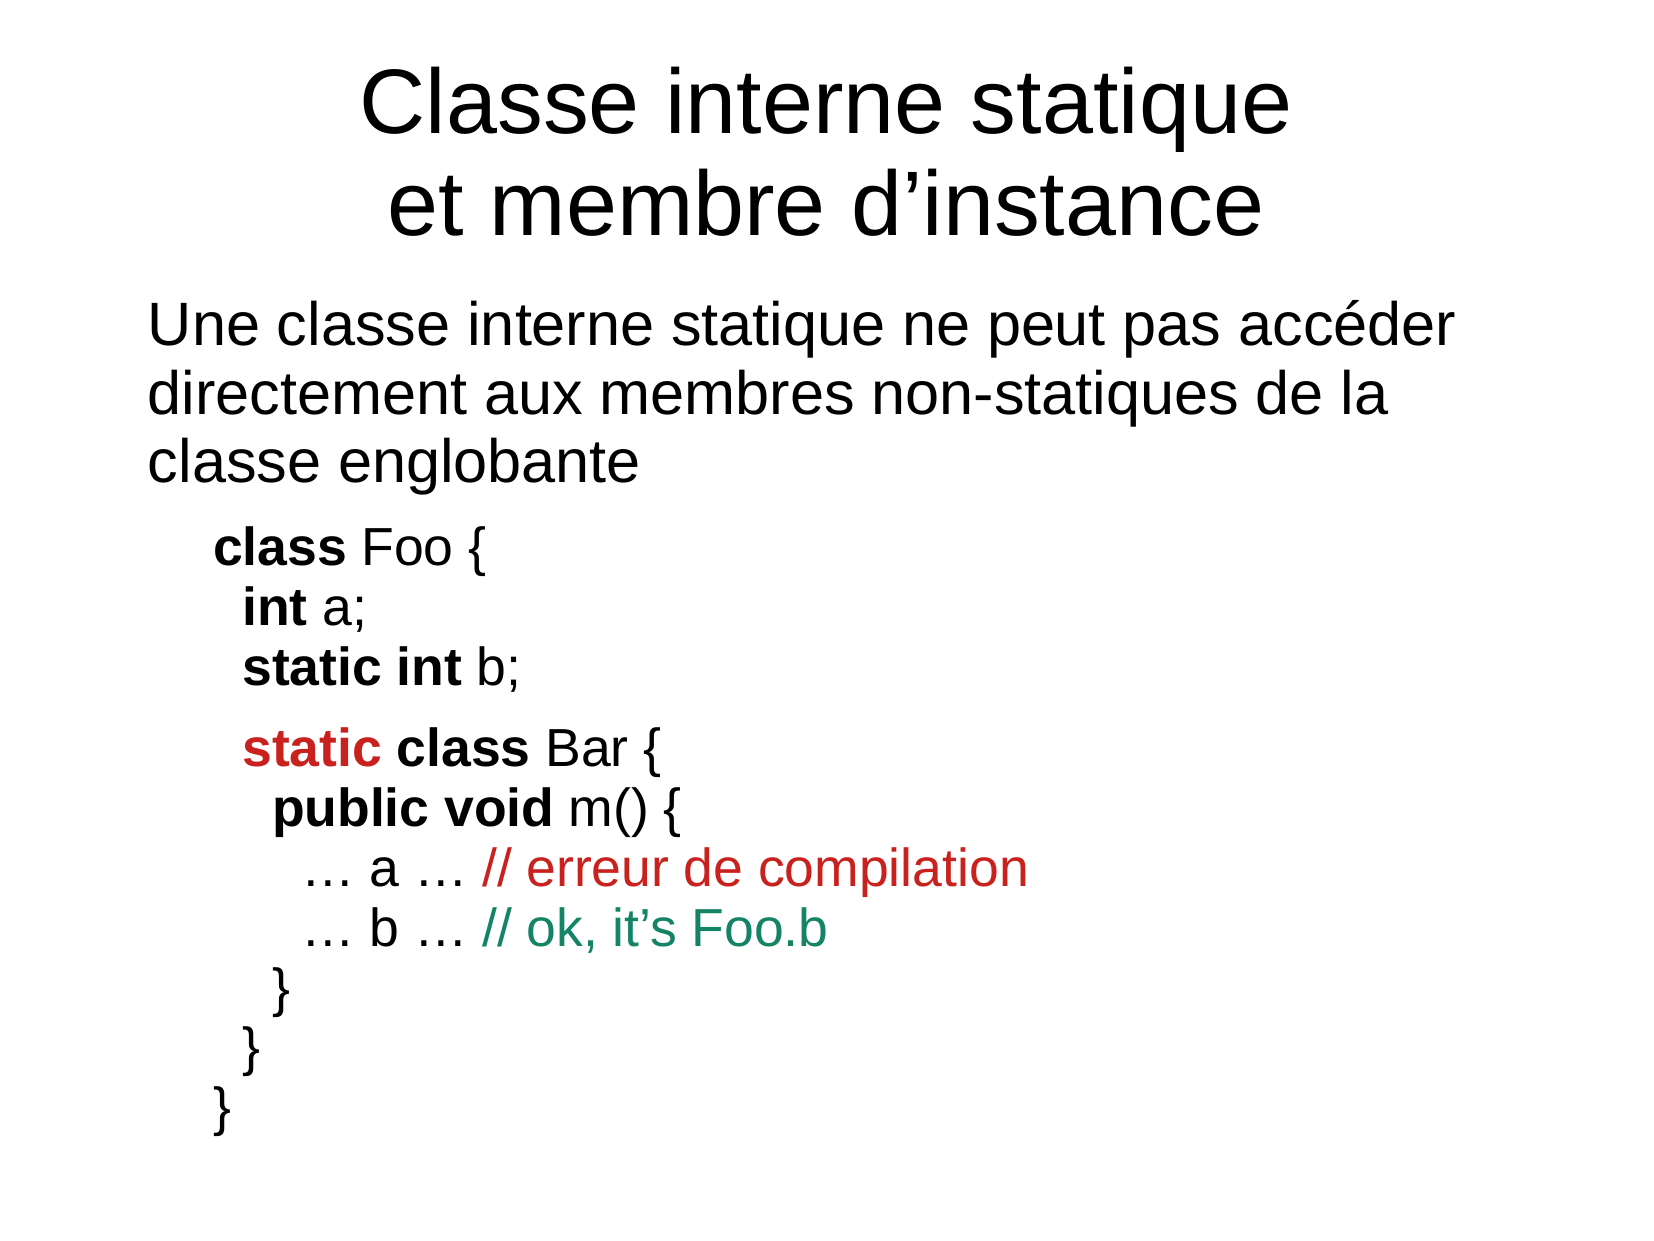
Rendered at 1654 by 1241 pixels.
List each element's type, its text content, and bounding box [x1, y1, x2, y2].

list Une classe interne statique ne peut pas accéder directement aux membres non-statiques de la classe englobante class Foo { int a; static int b; static class Bar { public void m() { … a … // erreur de compilation … b … // ok, it’s Foo.b } } } [82, 290, 1571, 1141]
title Classe interne statique et membre d’instance [82, 49, 1571, 257]
